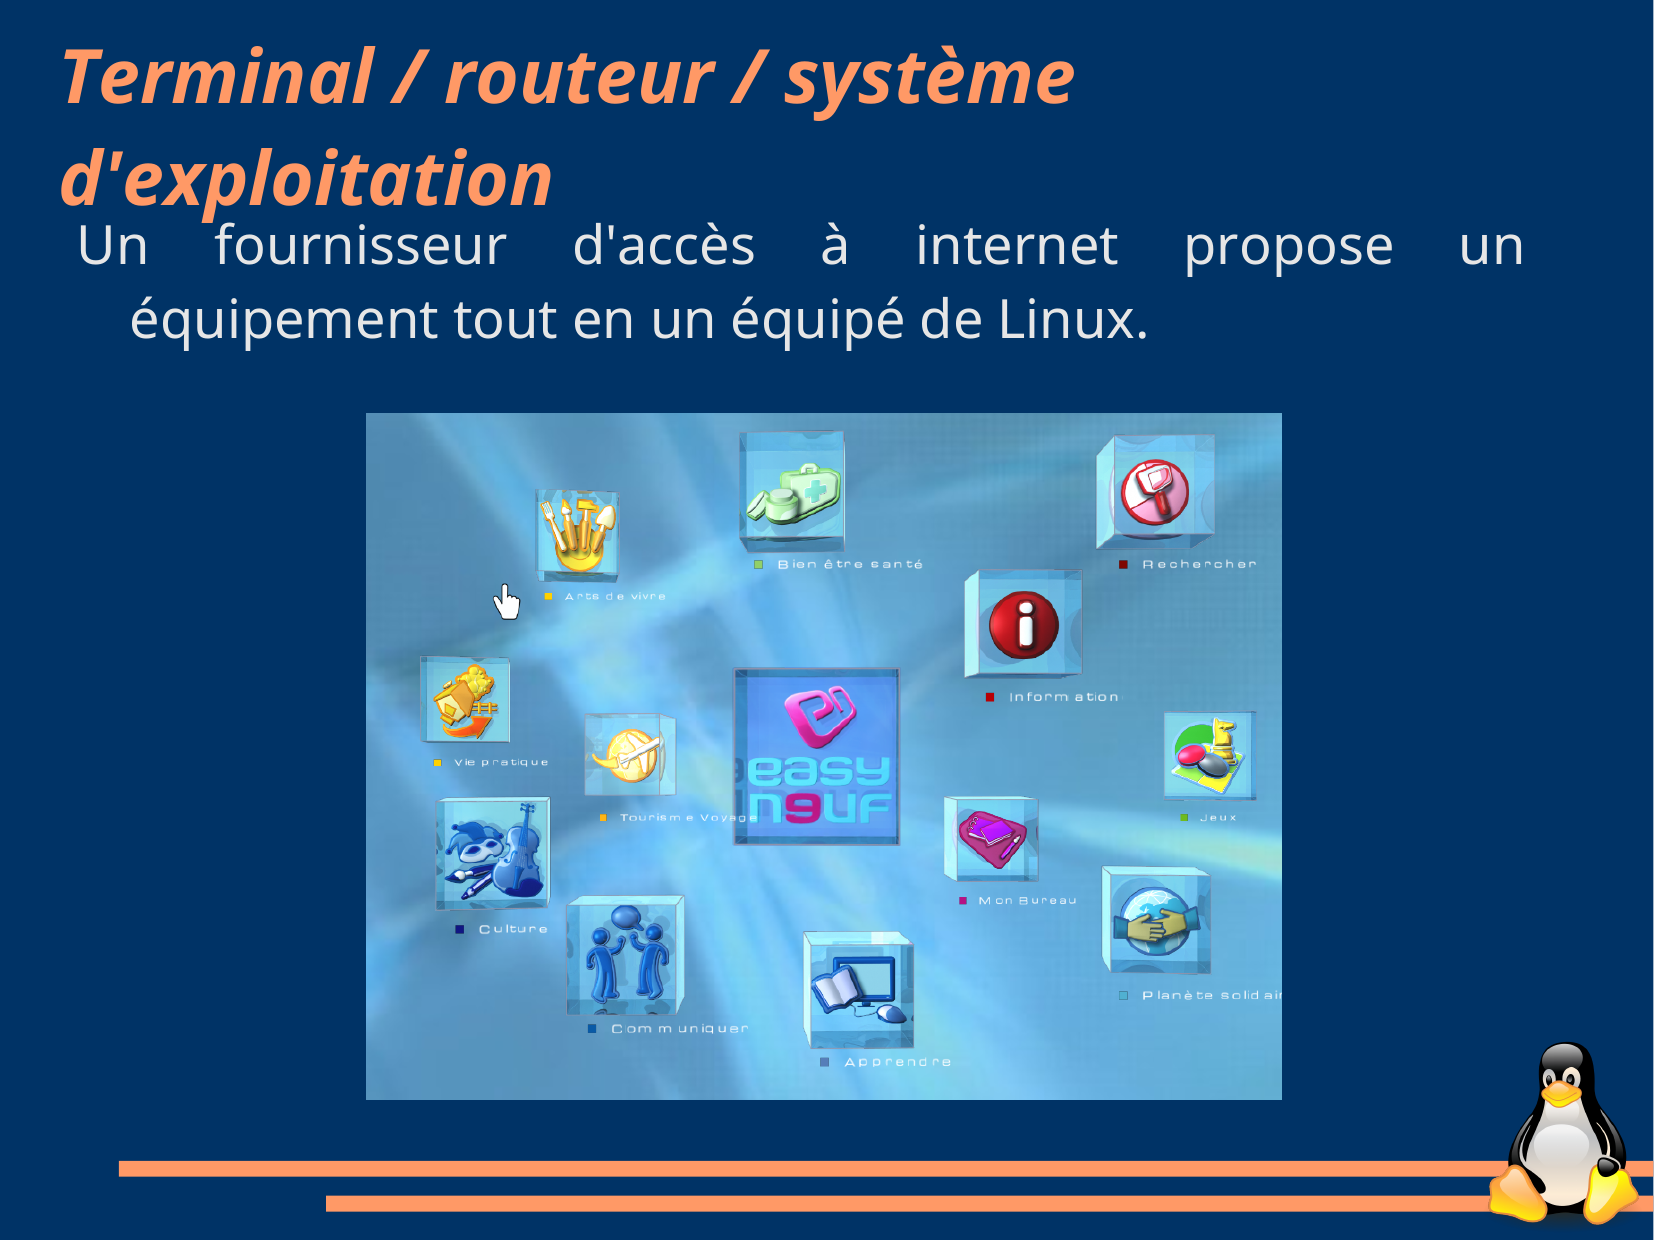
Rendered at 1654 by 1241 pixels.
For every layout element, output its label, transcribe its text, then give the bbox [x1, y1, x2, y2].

picture [1476, 1033, 1649, 1241]
title Terminal / routeur / système d'exploitation [59, 29, 1565, 222]
list Un fournisseur d'accès à internet propose un équipement tout en un équipé de Linux. [59, 206, 1528, 338]
picture [366, 413, 1282, 1100]
